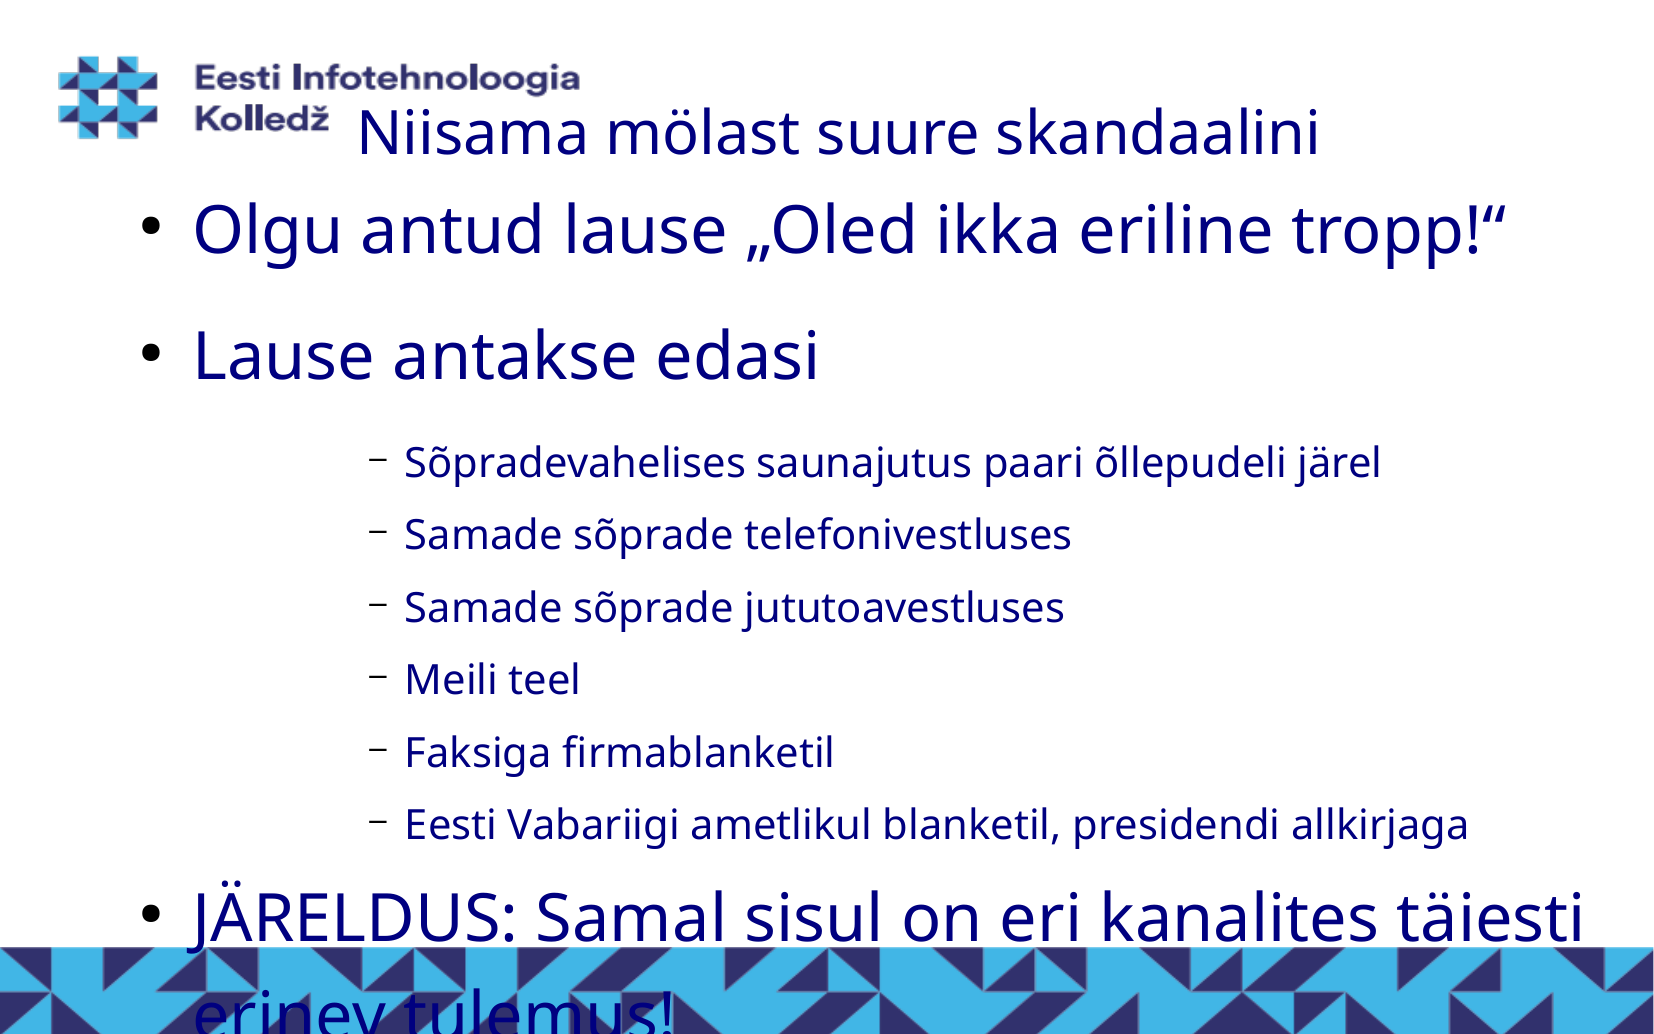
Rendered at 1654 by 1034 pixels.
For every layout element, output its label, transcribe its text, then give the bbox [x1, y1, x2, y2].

list Olgu antud lause „Oled ikka eriline tropp!“ Lause antakse edasi Sõpradevahelises saunajutus paari õllepudeli järel Samade sõprade telefonivestluses Samade sõprade jututoavestluses Meili teel Faksiga firmablanketil Eesti Vabariigi ametlikul blanketil, presidendi allkirjaga JÄRELDUS: Samal sisul on eri kanalites täiesti erinev tulemus! [121, 181, 1621, 1034]
title Niisama mölast suure skandaalini [133, 42, 1545, 181]
